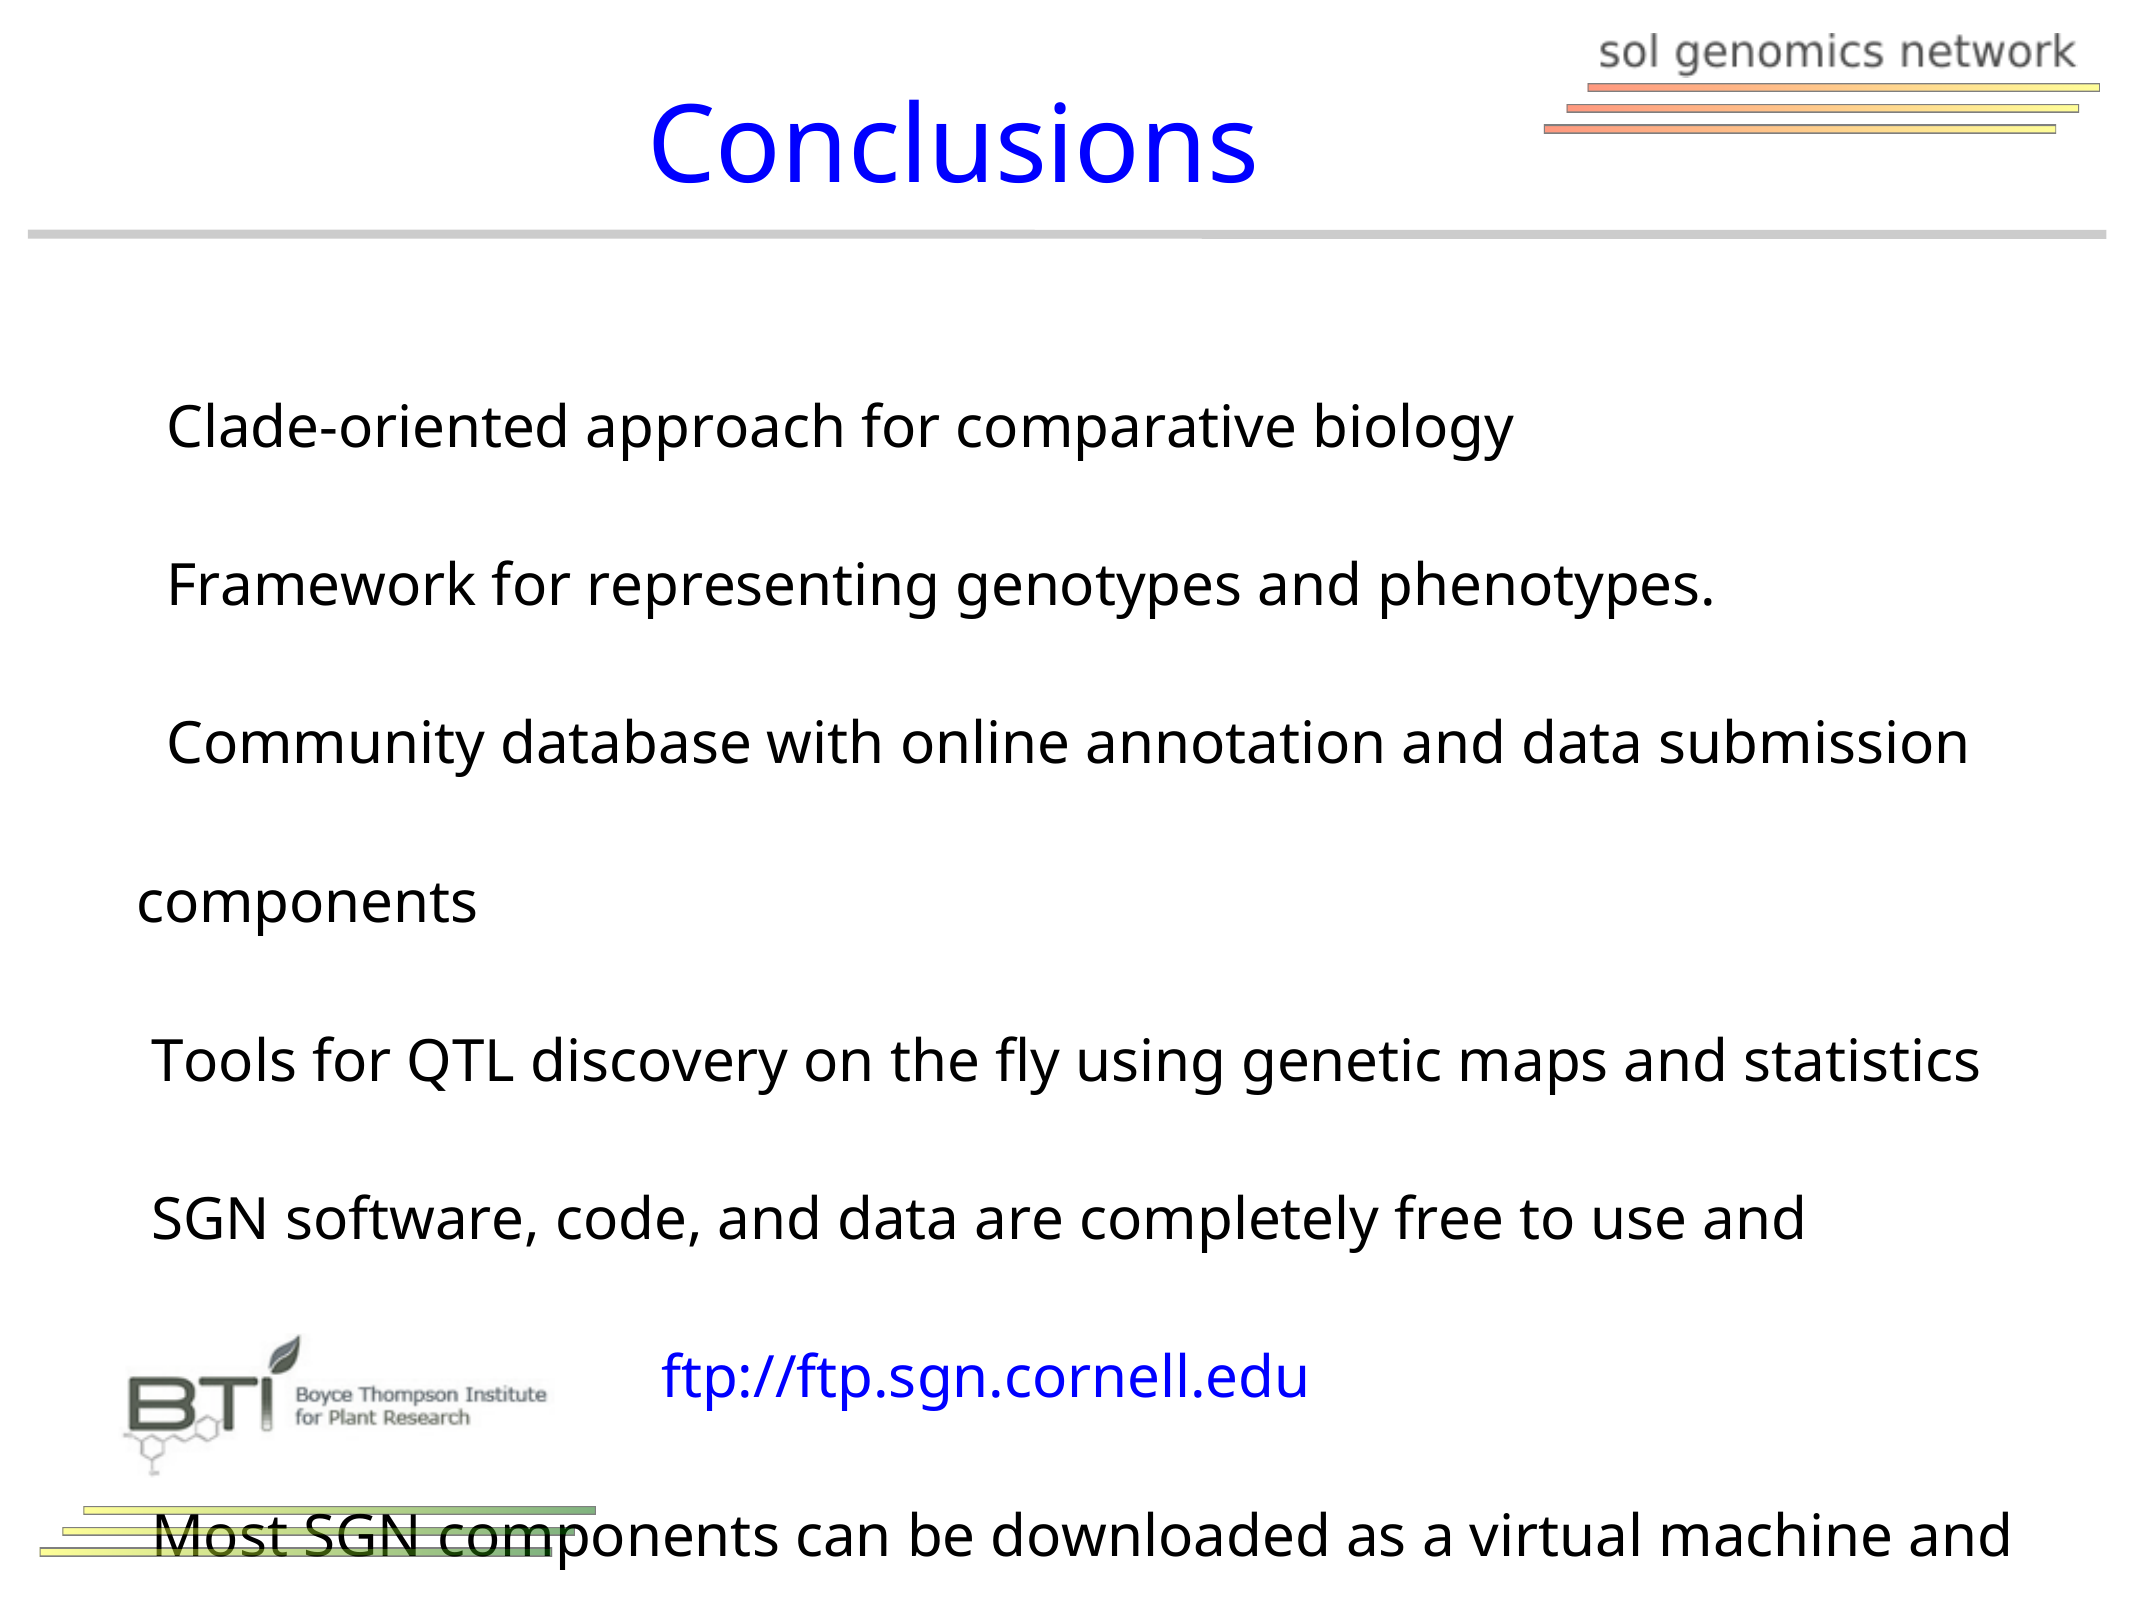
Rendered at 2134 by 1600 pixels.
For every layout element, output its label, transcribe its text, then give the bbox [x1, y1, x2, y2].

picture [1597, 33, 2078, 78]
text_box [1587, 83, 2101, 92]
text_box Clade-oriented approach for comparative biology Framework for representing genotypes and phenotypes. Community database with online annotation and data submission components Tools for QTL discovery on the fly using genetic maps and statistics SGN software, code, and data are completely free to use and download! ftp://ftp.sgn.cornell.edu Most SGN components can be downloaded as a virtual machine and adapted for other clades. [41, 295, 2101, 1600]
text_box [1543, 124, 2057, 134]
text_box Conclusions [54, 68, 1854, 213]
text_box [1566, 104, 2080, 113]
text_box [39, 1547, 553, 1557]
text_box [83, 1506, 596, 1515]
text_box [62, 1527, 575, 1536]
picture [118, 1333, 561, 1480]
